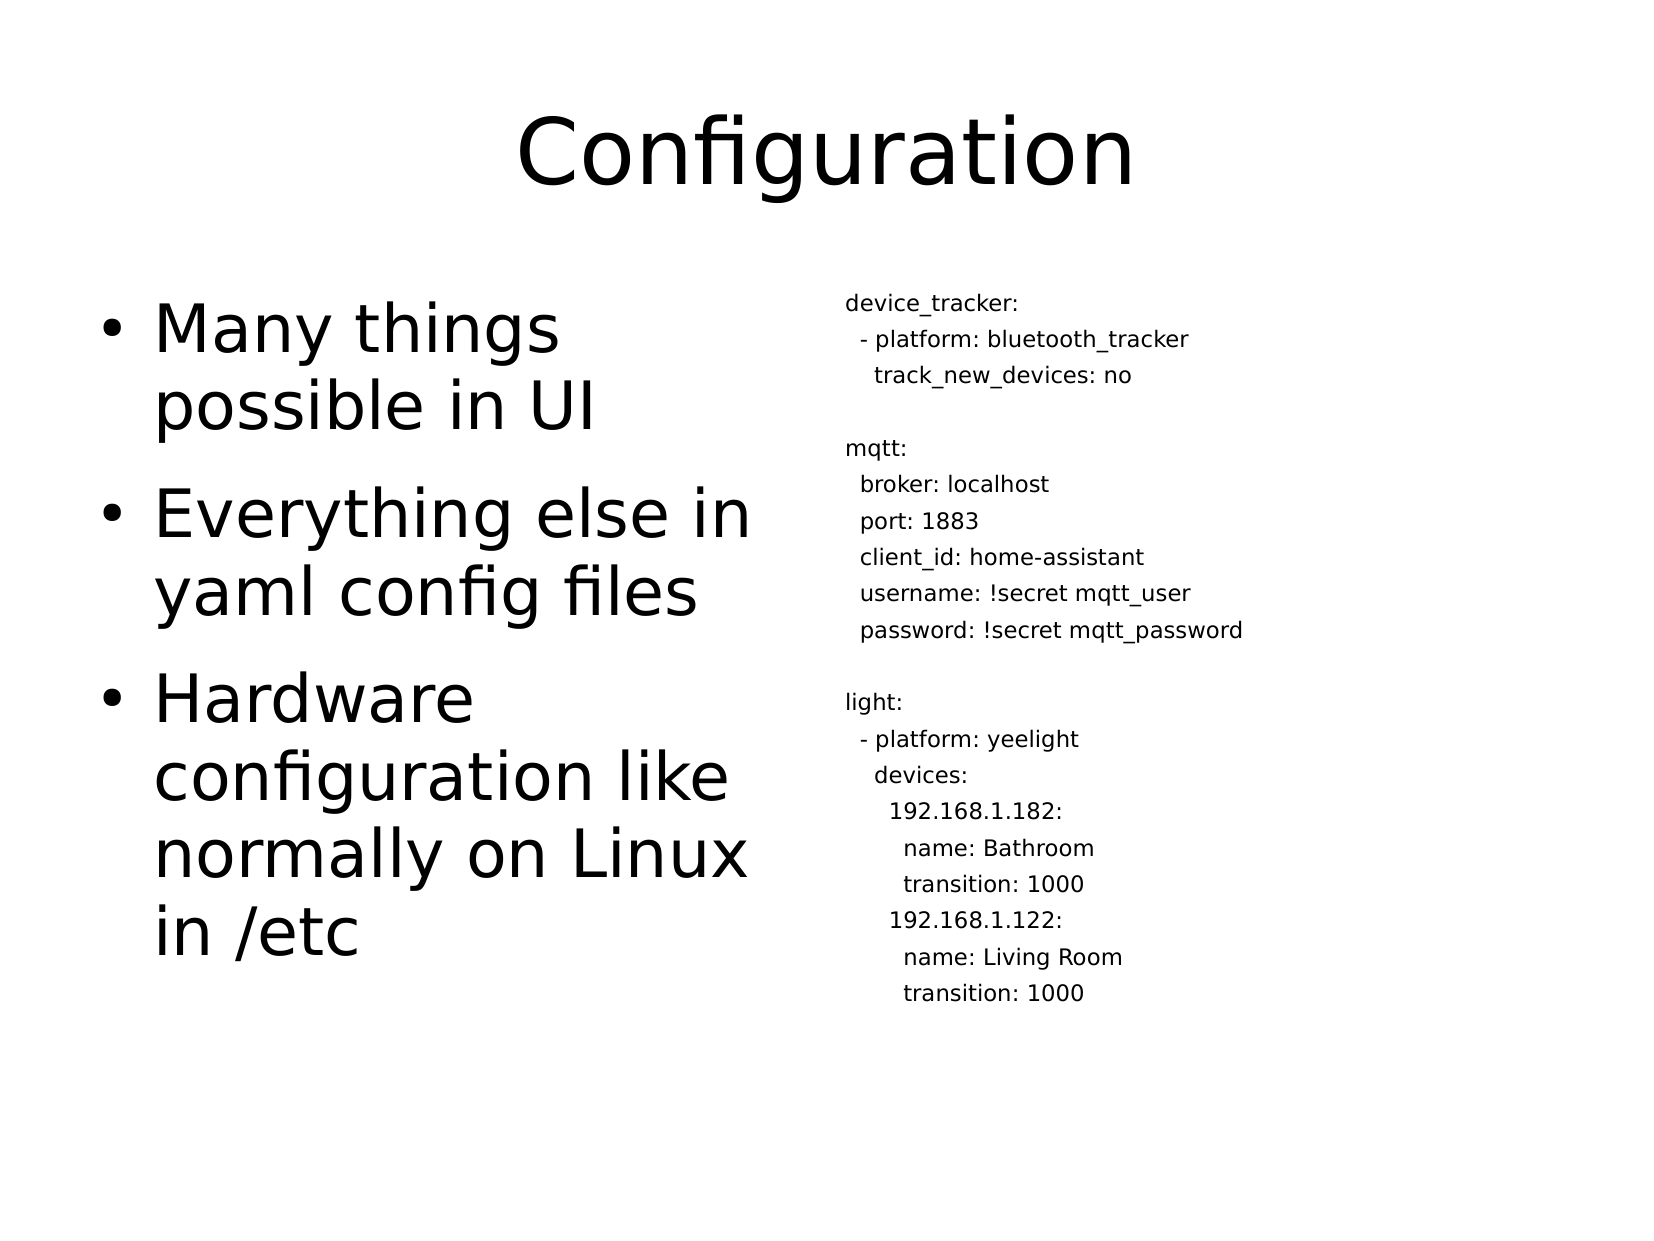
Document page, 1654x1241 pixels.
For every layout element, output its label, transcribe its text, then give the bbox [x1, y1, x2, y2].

list Many things possible in UI Everything else in yaml config files Hardware configuration like normally on Linux in /etc [82, 290, 809, 1010]
title Configuration [82, 49, 1571, 257]
list device_tracker: - platform: bluetooth_tracker track_new_devices: no mqtt: broker: localhost port: 1883 client_id: home-assistant username: !secret mqtt_user password: !secret mqtt_password light: - platform: yeelight devices: 192.168.1.182: name: Bathroom transition: 1000 192.168.1.122: name: Living Room transition: 1000 [845, 290, 1572, 1010]
